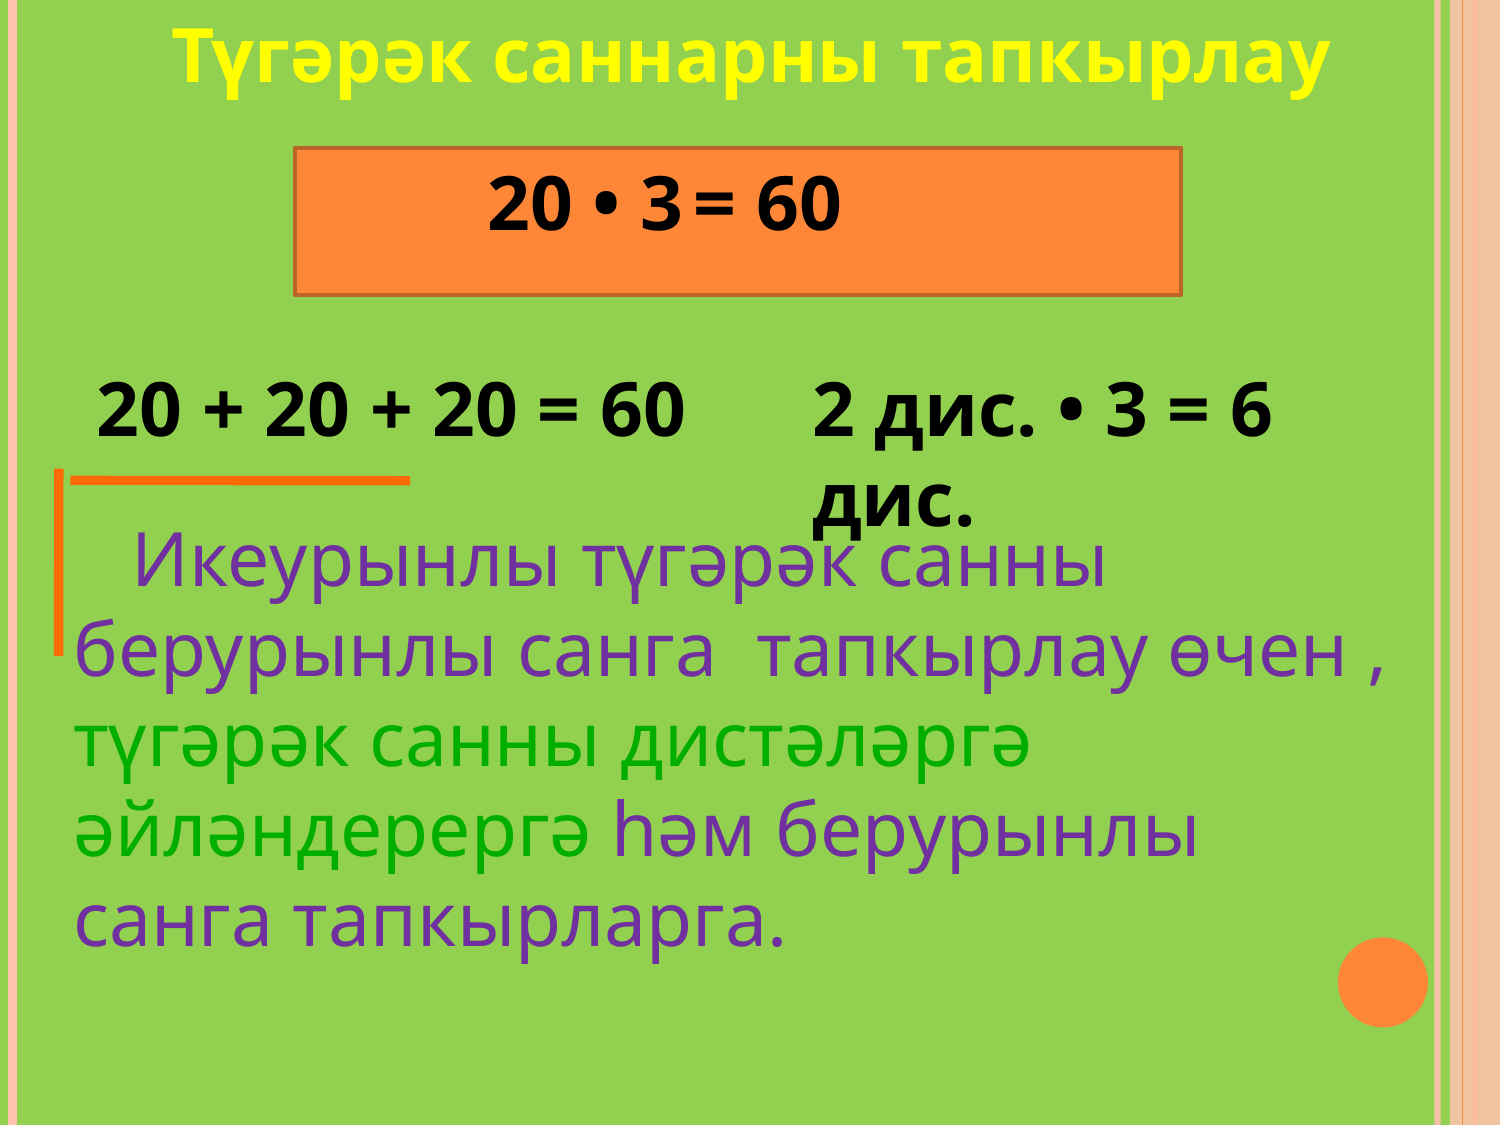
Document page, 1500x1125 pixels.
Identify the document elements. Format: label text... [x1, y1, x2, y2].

text_box = 60 [679, 147, 1123, 253]
text_box 2 дис. • 3 = 6 дис. [797, 354, 1418, 503]
text_box 20 • 3 [472, 147, 679, 253]
text_box Түгәрәк саннарны тапкырлау [59, 0, 1418, 105]
text_box Икеурынлы түгәрәк санны берурынлы санга тапкырлау өчен , түгәрәк санны дистәләргә әйләндерергә һәм берурынлы санга тапкырларга. [58, 503, 1418, 969]
text_box 20 + 20 + 20 = 60 [82, 354, 750, 460]
text_box [295, 147, 1182, 296]
